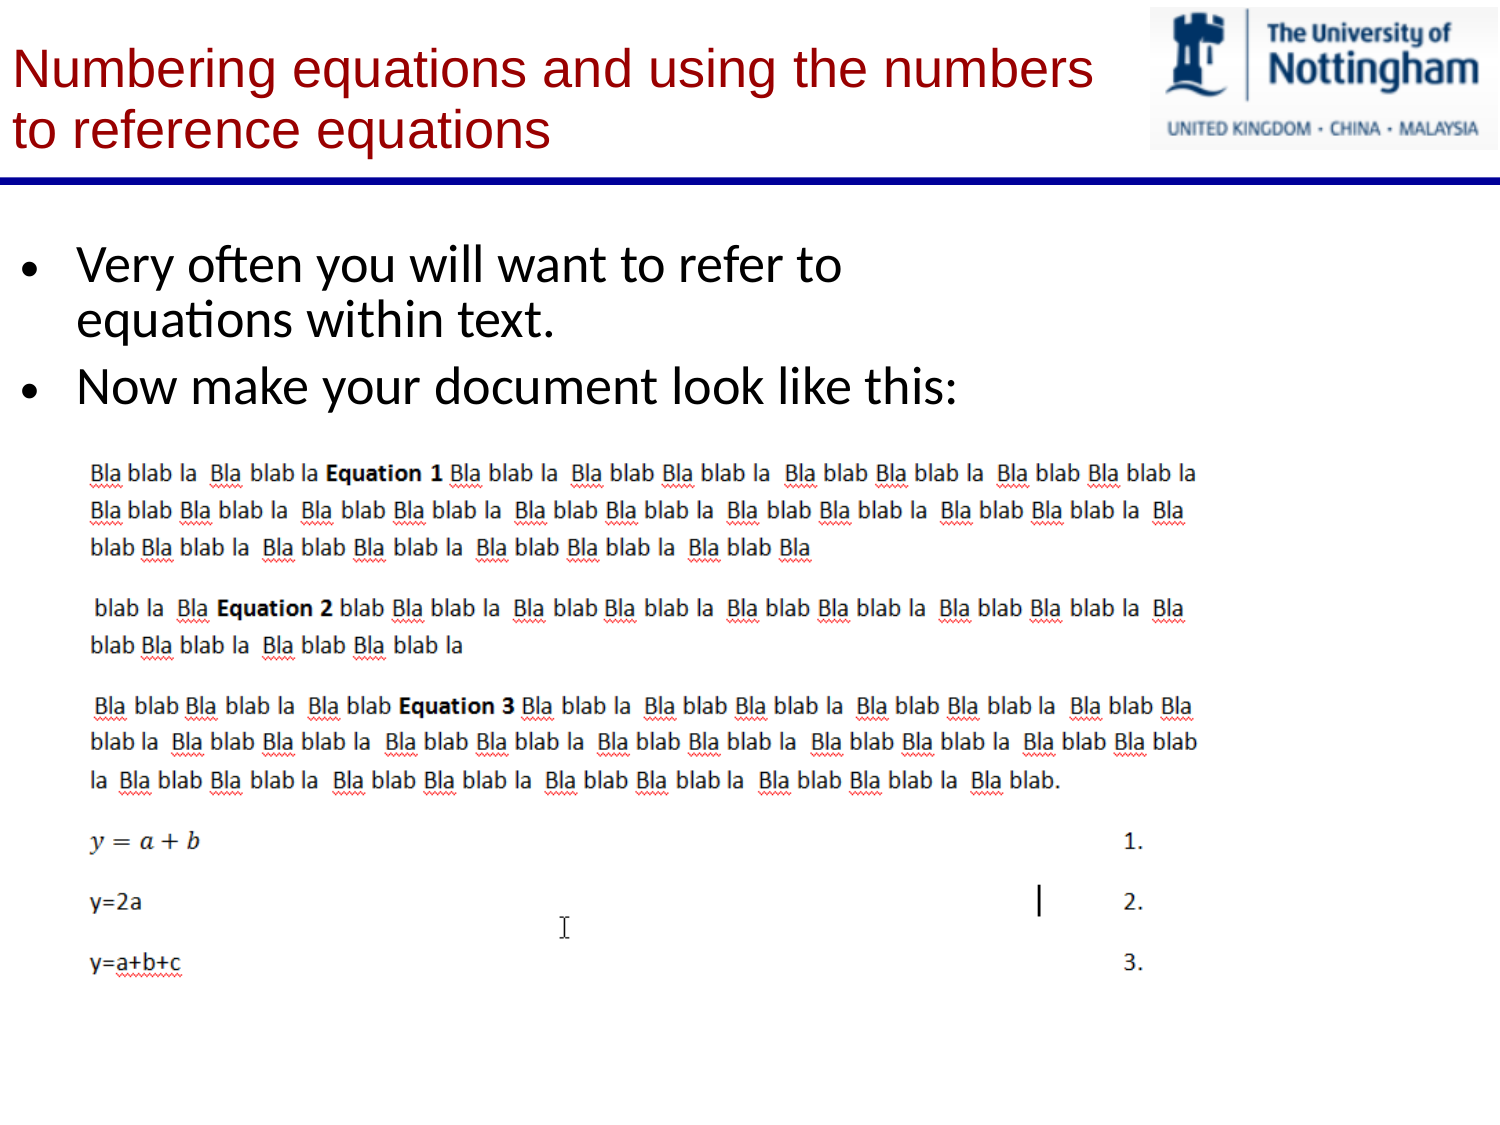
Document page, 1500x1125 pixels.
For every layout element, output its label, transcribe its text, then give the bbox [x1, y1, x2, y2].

title Numbering equations and using the numbers to reference equations [12, 21, 1157, 177]
text_box Very often you will want to refer to equations within text. Now make your document look like this: [5, 234, 999, 426]
picture [1150, 7, 1498, 150]
picture [62, 421, 1209, 997]
